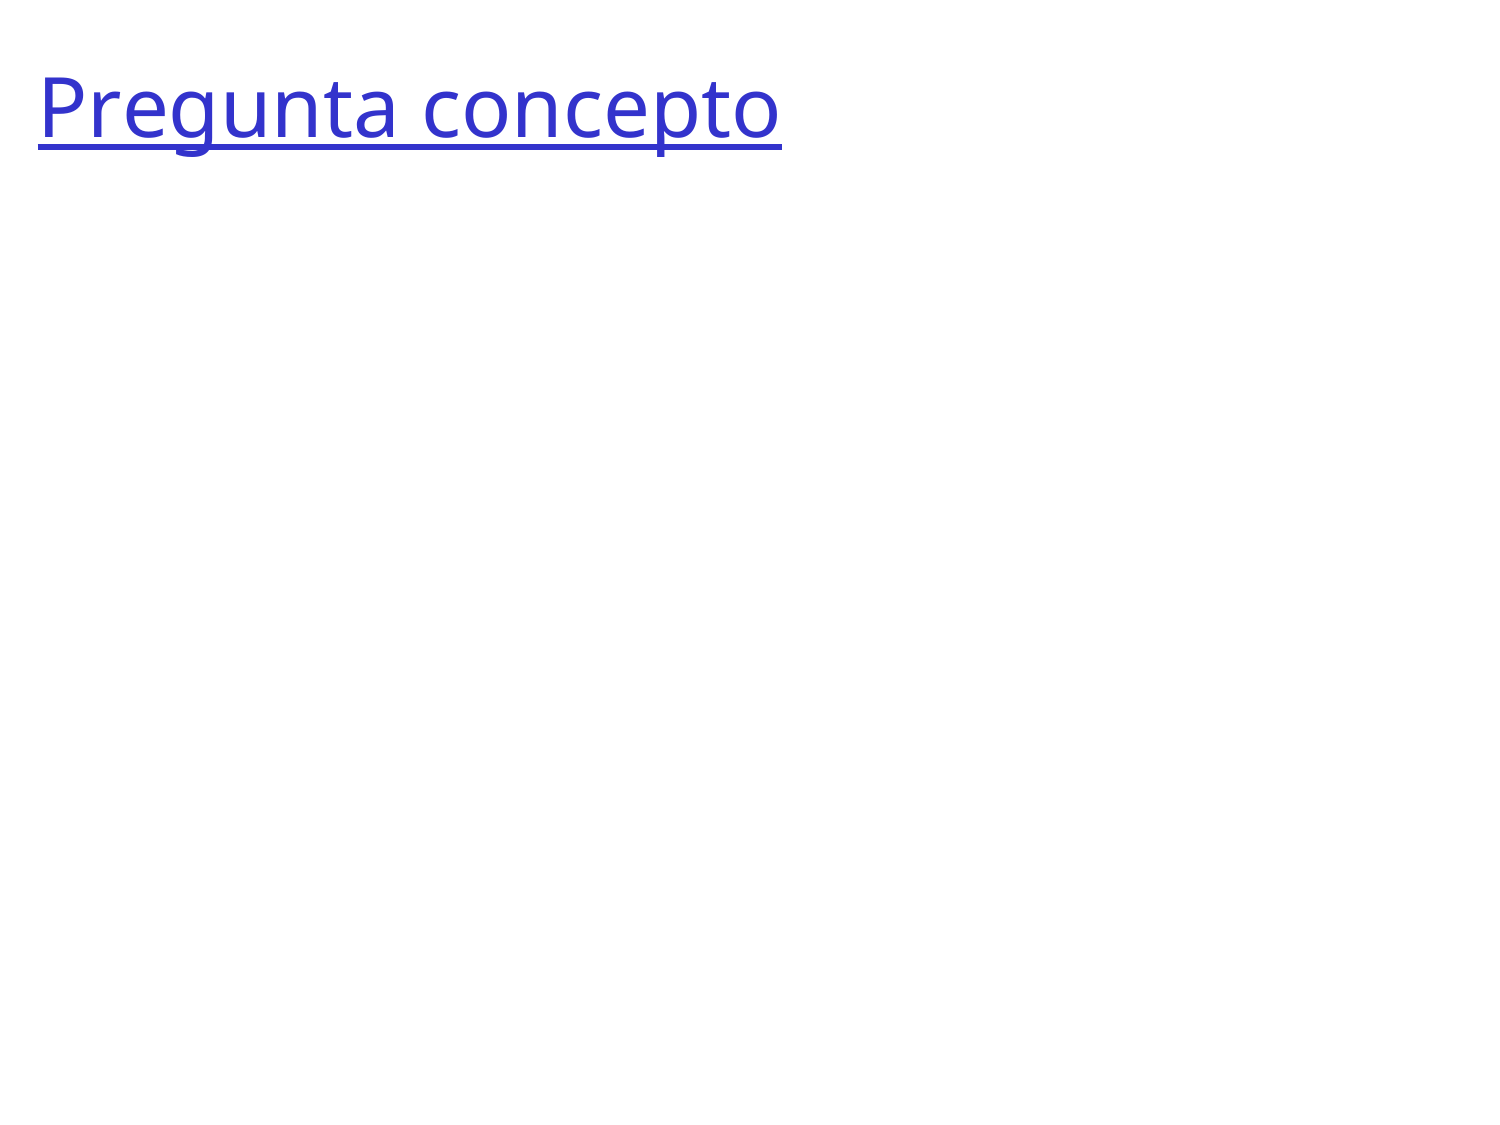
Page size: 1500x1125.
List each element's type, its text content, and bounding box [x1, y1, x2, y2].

title Pregunta concepto [37, 23, 1463, 188]
